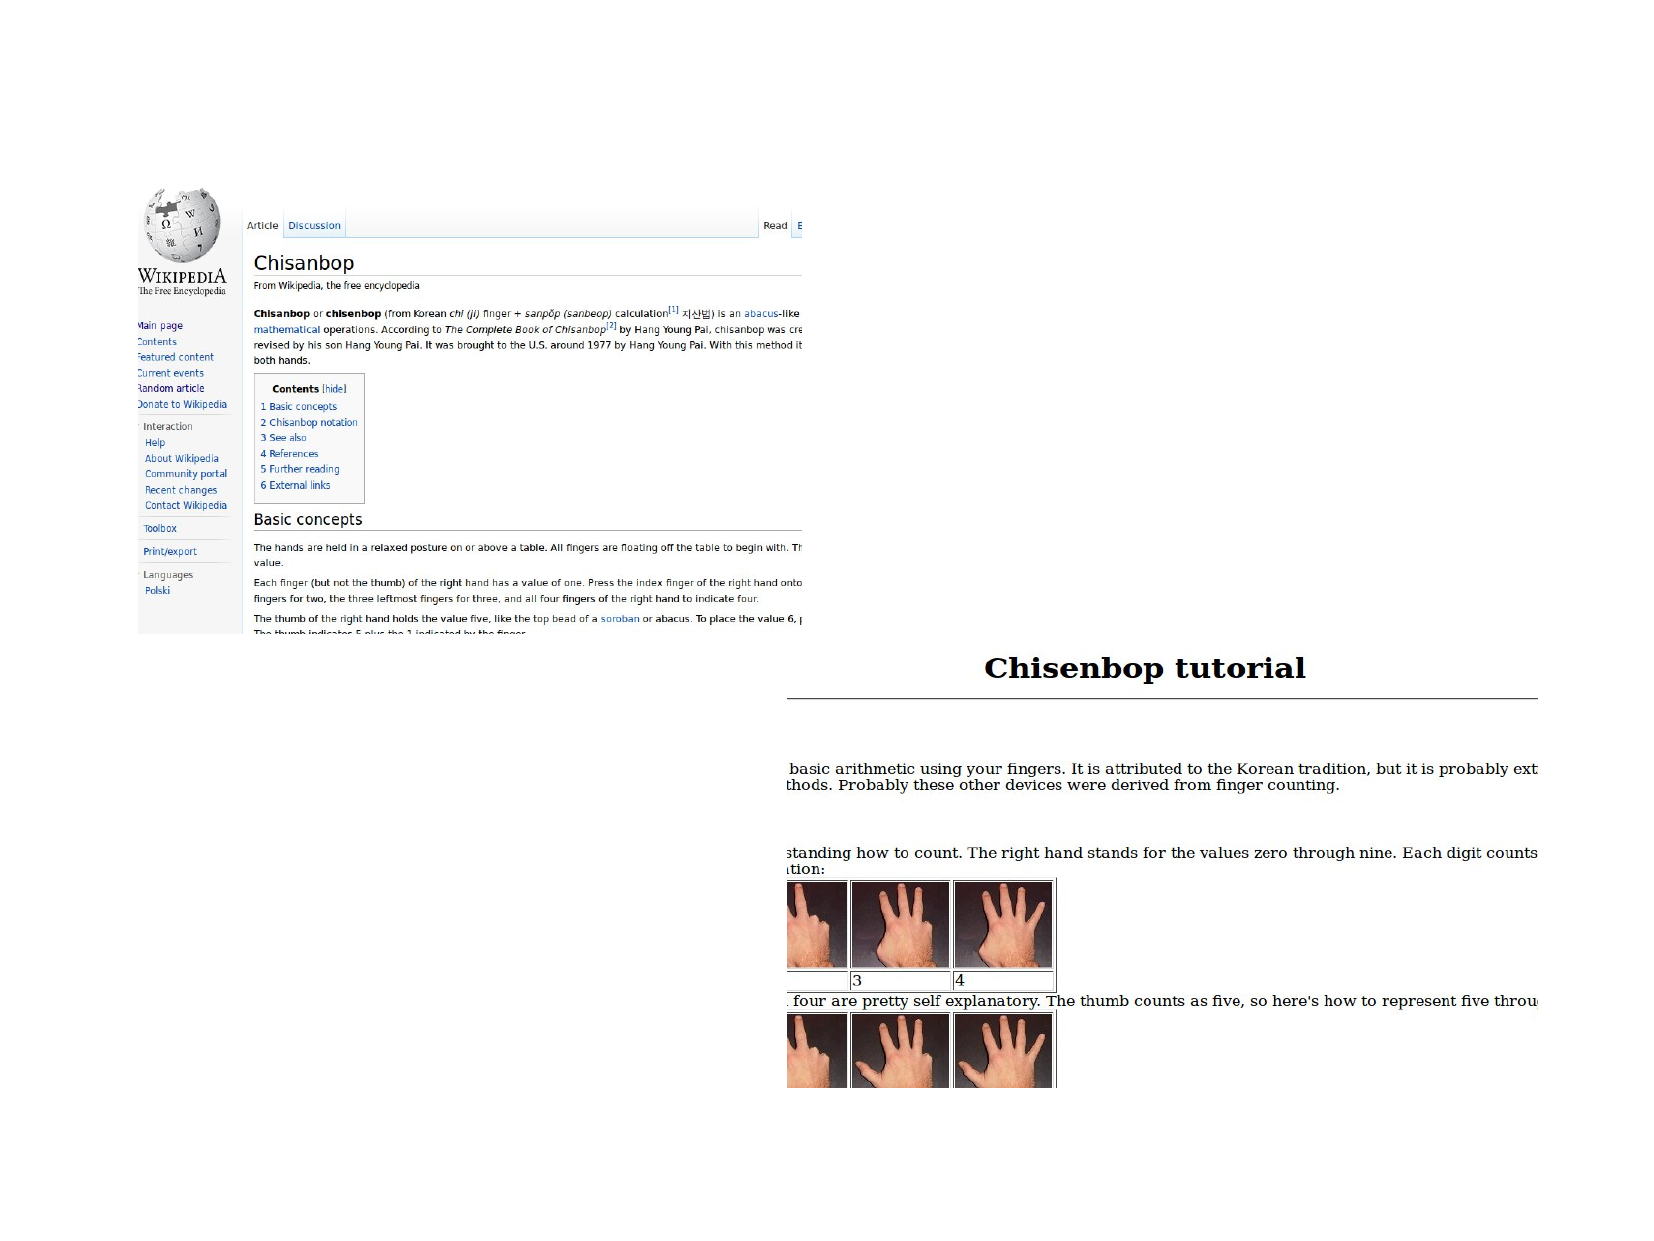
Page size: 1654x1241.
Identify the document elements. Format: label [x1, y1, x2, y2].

picture [787, 637, 1538, 1088]
picture [138, 183, 802, 634]
